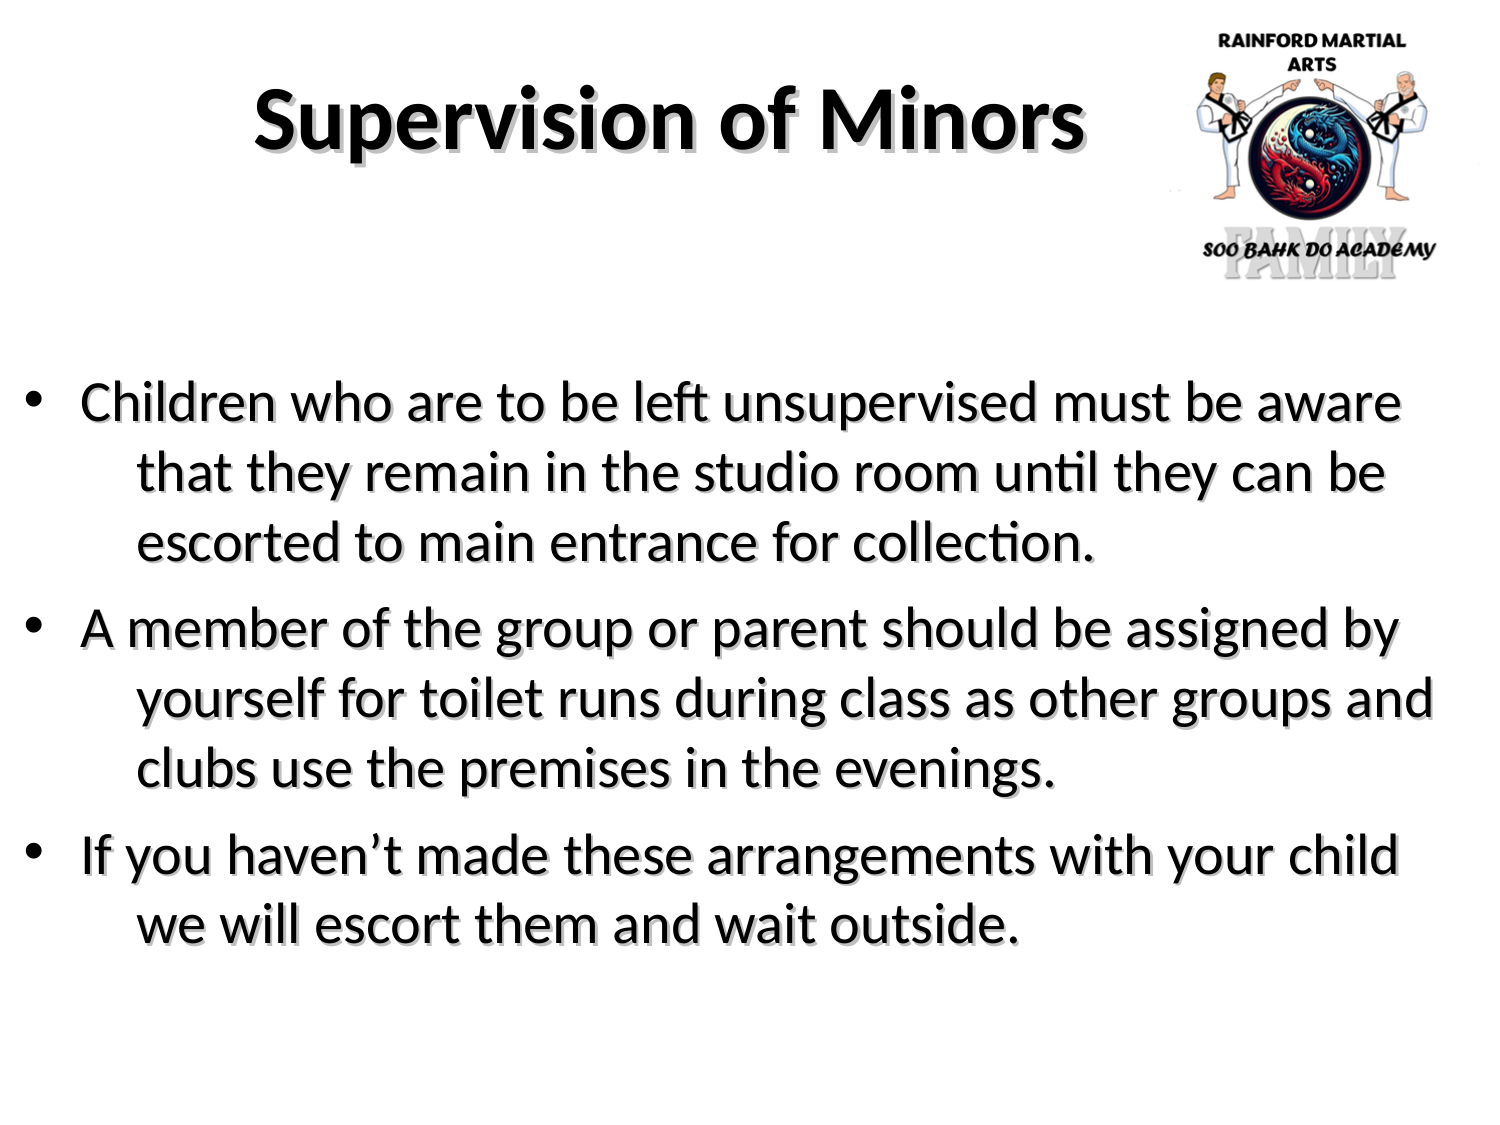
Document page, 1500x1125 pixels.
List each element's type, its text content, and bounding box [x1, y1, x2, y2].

list Children who are to be left unsupervised must be aware that they remain in the studio room until they can be escorted to main entrance for collection. A member of the group or parent should be assigned by yourself for toilet runs during class as other groups and clubs use the premises in the evenings. If you haven’t made these arrangements with your child we will escort them and wait outside. [8, 355, 1492, 1106]
title Supervision of Minors [0, 19, 1128, 207]
picture [1128, 19, 1500, 284]
